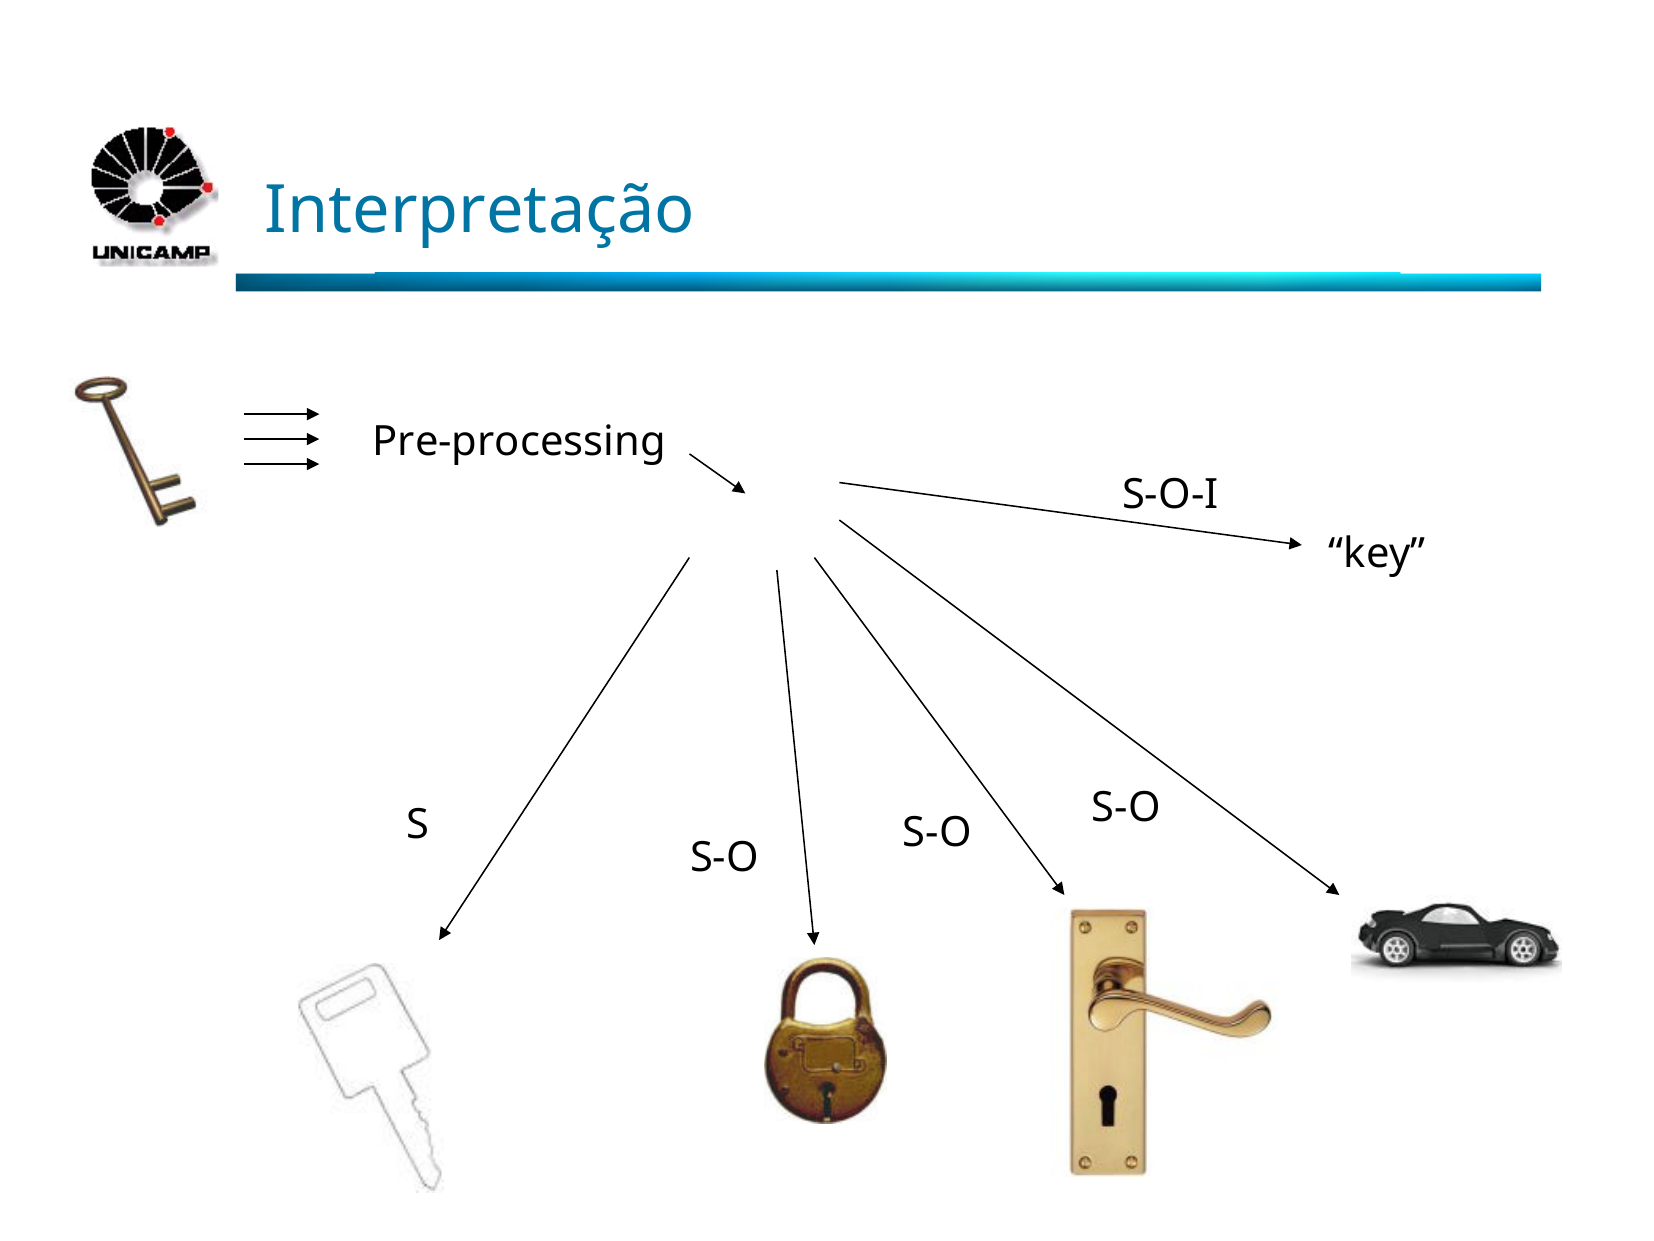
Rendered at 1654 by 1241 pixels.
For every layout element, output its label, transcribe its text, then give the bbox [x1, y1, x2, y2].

picture [1351, 857, 1562, 1016]
text_box “key” [1314, 515, 1442, 588]
text_box S-O [888, 794, 987, 867]
picture [297, 963, 444, 1193]
text_box Pre-processing [369, 401, 670, 477]
text_box S-O [675, 819, 774, 892]
title Interpretação [264, 42, 1534, 250]
text_box S [391, 786, 445, 859]
text_box S-O-I [1107, 455, 1234, 529]
text_box S-O [1076, 769, 1176, 842]
picture [19, 364, 229, 530]
picture [1051, 907, 1287, 1177]
picture [764, 957, 887, 1124]
picture [125, 272, 1654, 295]
